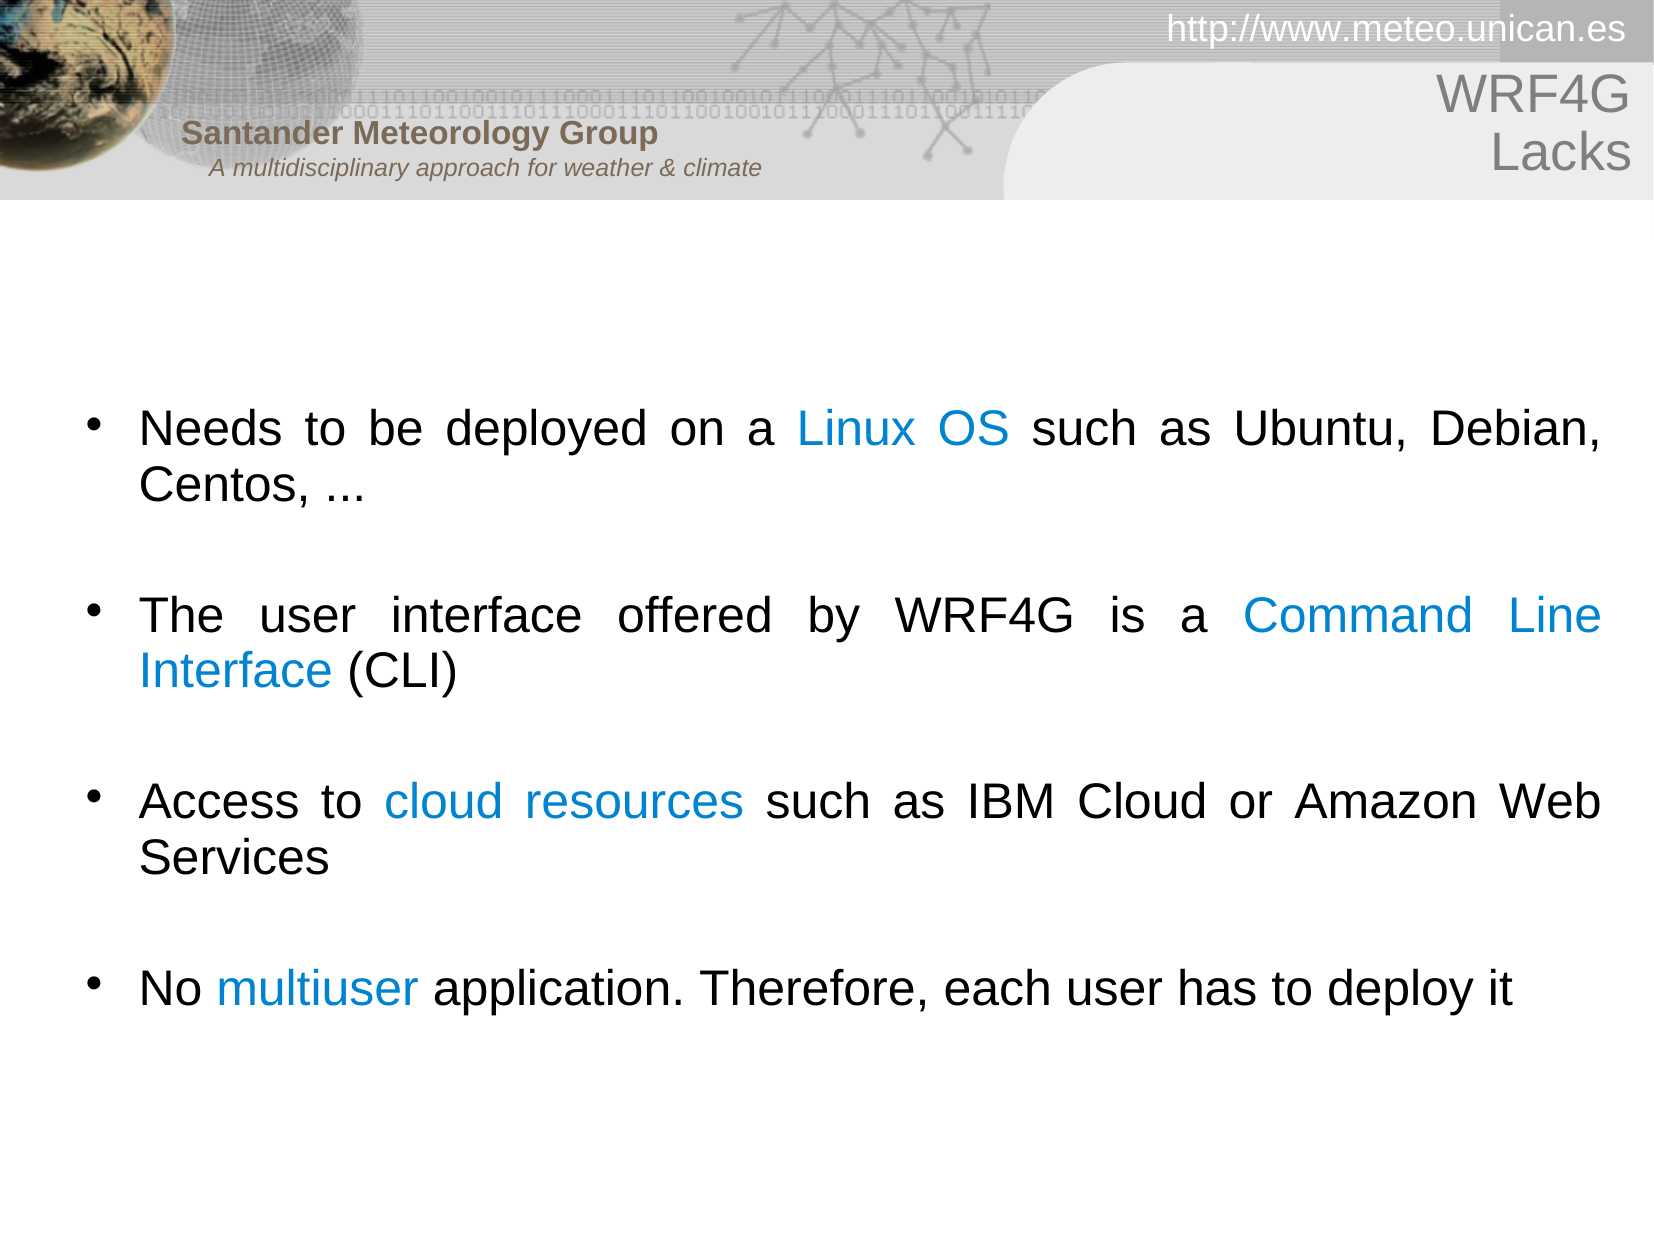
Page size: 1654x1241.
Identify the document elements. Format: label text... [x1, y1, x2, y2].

list Needs to be deployed on a Linux OS such as Ubuntu, Debian, Centos, ... The user interface offered by WRF4G is a Command Line Interface (CLI) Access to cloud resources such as IBM Cloud or Amazon Web Services No multiuser application. Therefore, each user has to deploy it [67, 157, 1603, 1193]
text_box WRF4G Lacks [1114, 57, 1633, 183]
picture [0, 0, 1500, 200]
